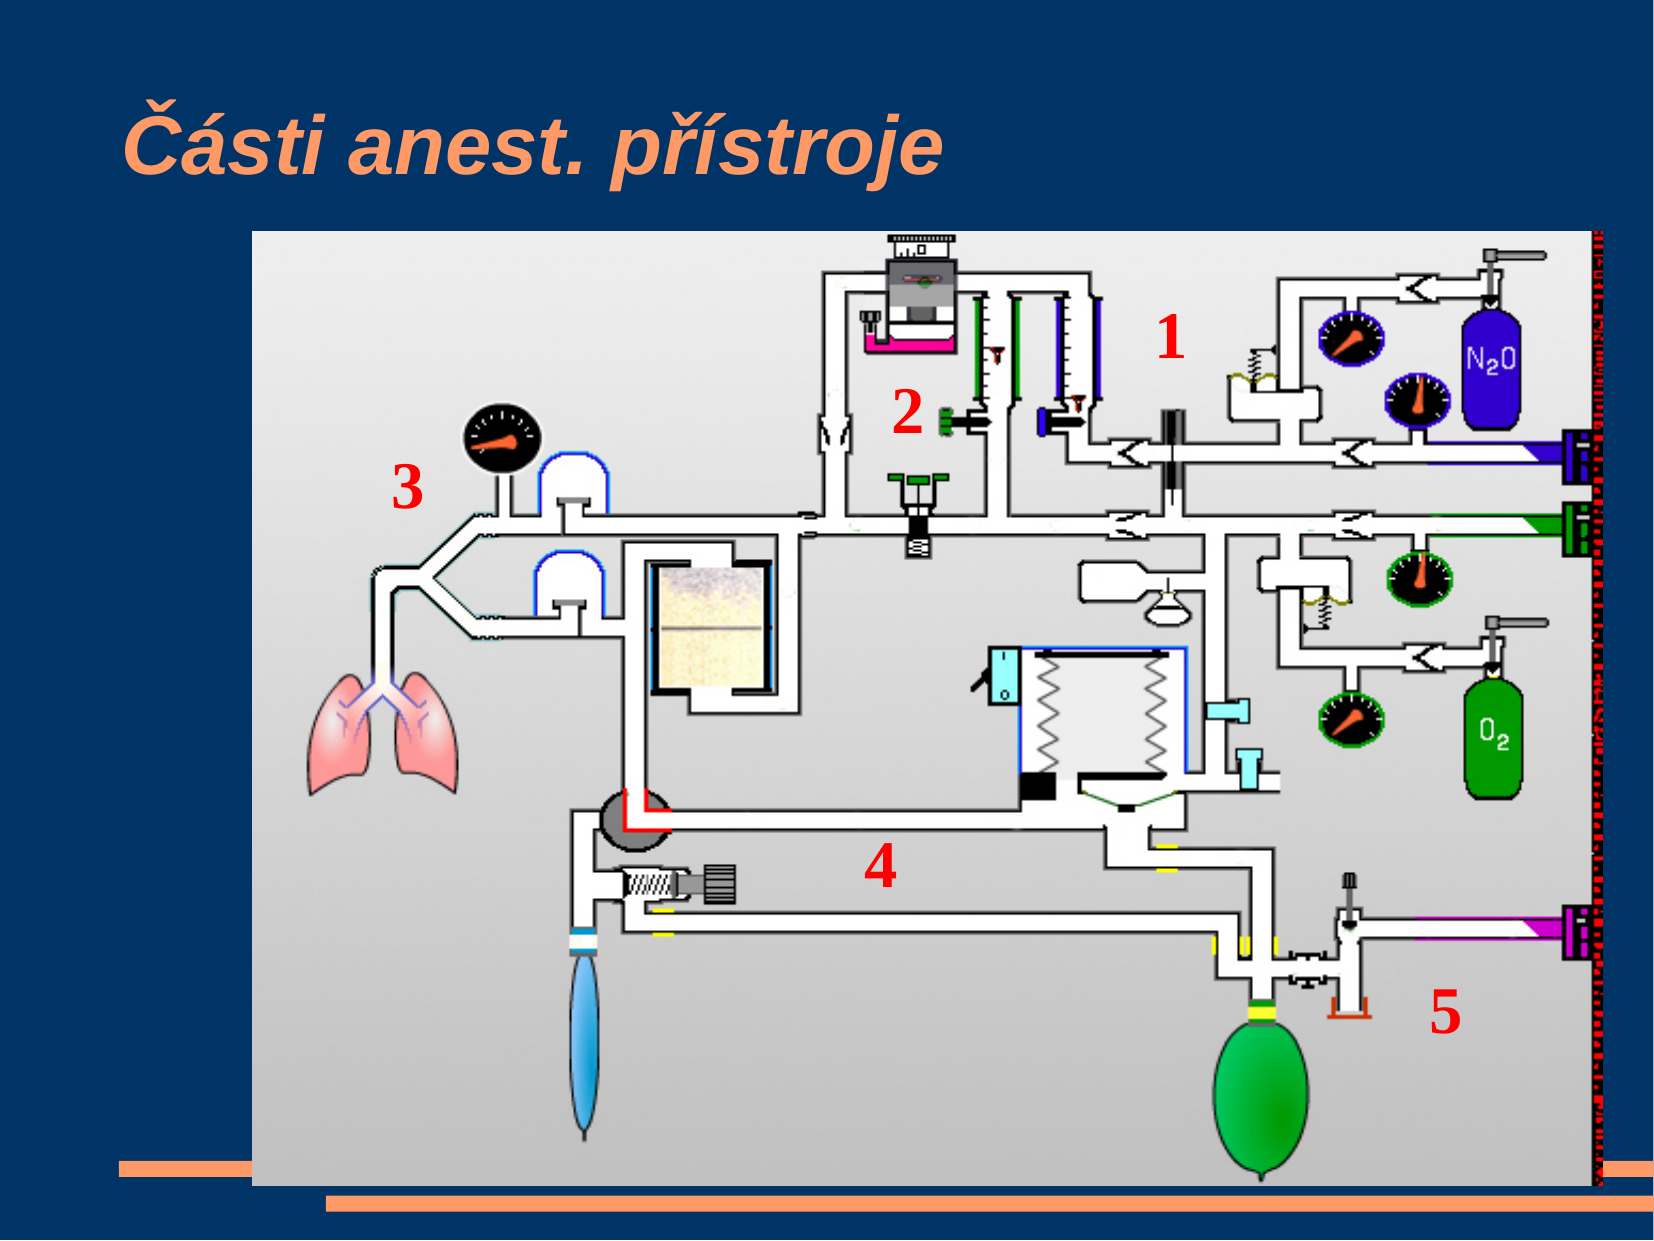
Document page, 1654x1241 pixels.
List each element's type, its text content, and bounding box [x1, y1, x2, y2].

text_box 4 [849, 821, 913, 910]
text_box 2 [877, 368, 941, 457]
picture [252, 231, 1603, 1186]
text_box 5 [1414, 968, 1478, 1057]
text_box 3 [377, 443, 441, 532]
title Části anest. přístroje [121, 46, 1534, 254]
text_box 1 [1139, 293, 1203, 382]
